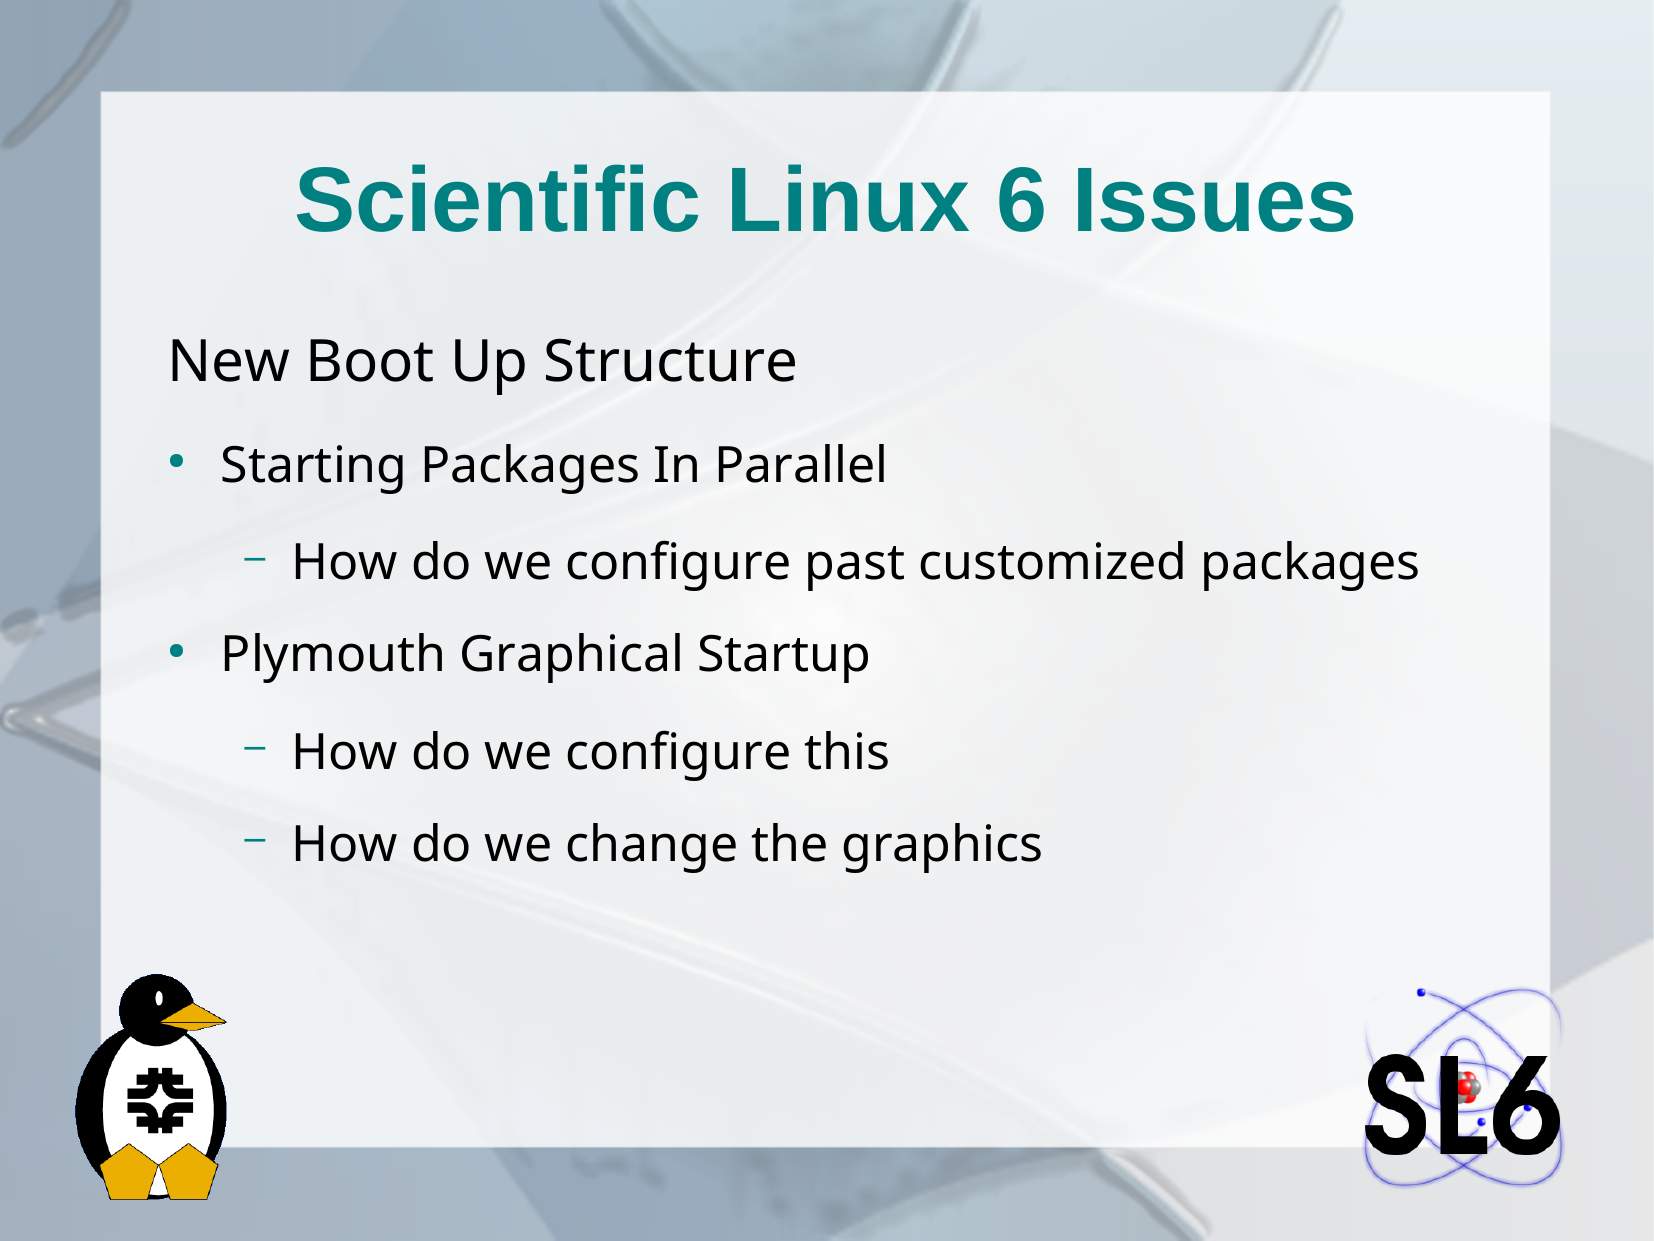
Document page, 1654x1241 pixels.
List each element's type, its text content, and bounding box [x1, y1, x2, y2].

list New Boot Up Structure Starting Packages In Parallel How do we configure past customized packages Plymouth Graphical Startup How do we configure this How do we change the graphics [150, 319, 1463, 945]
picture [0, 0, 1654, 1241]
title Scientific Linux 6 Issues [118, 96, 1536, 304]
